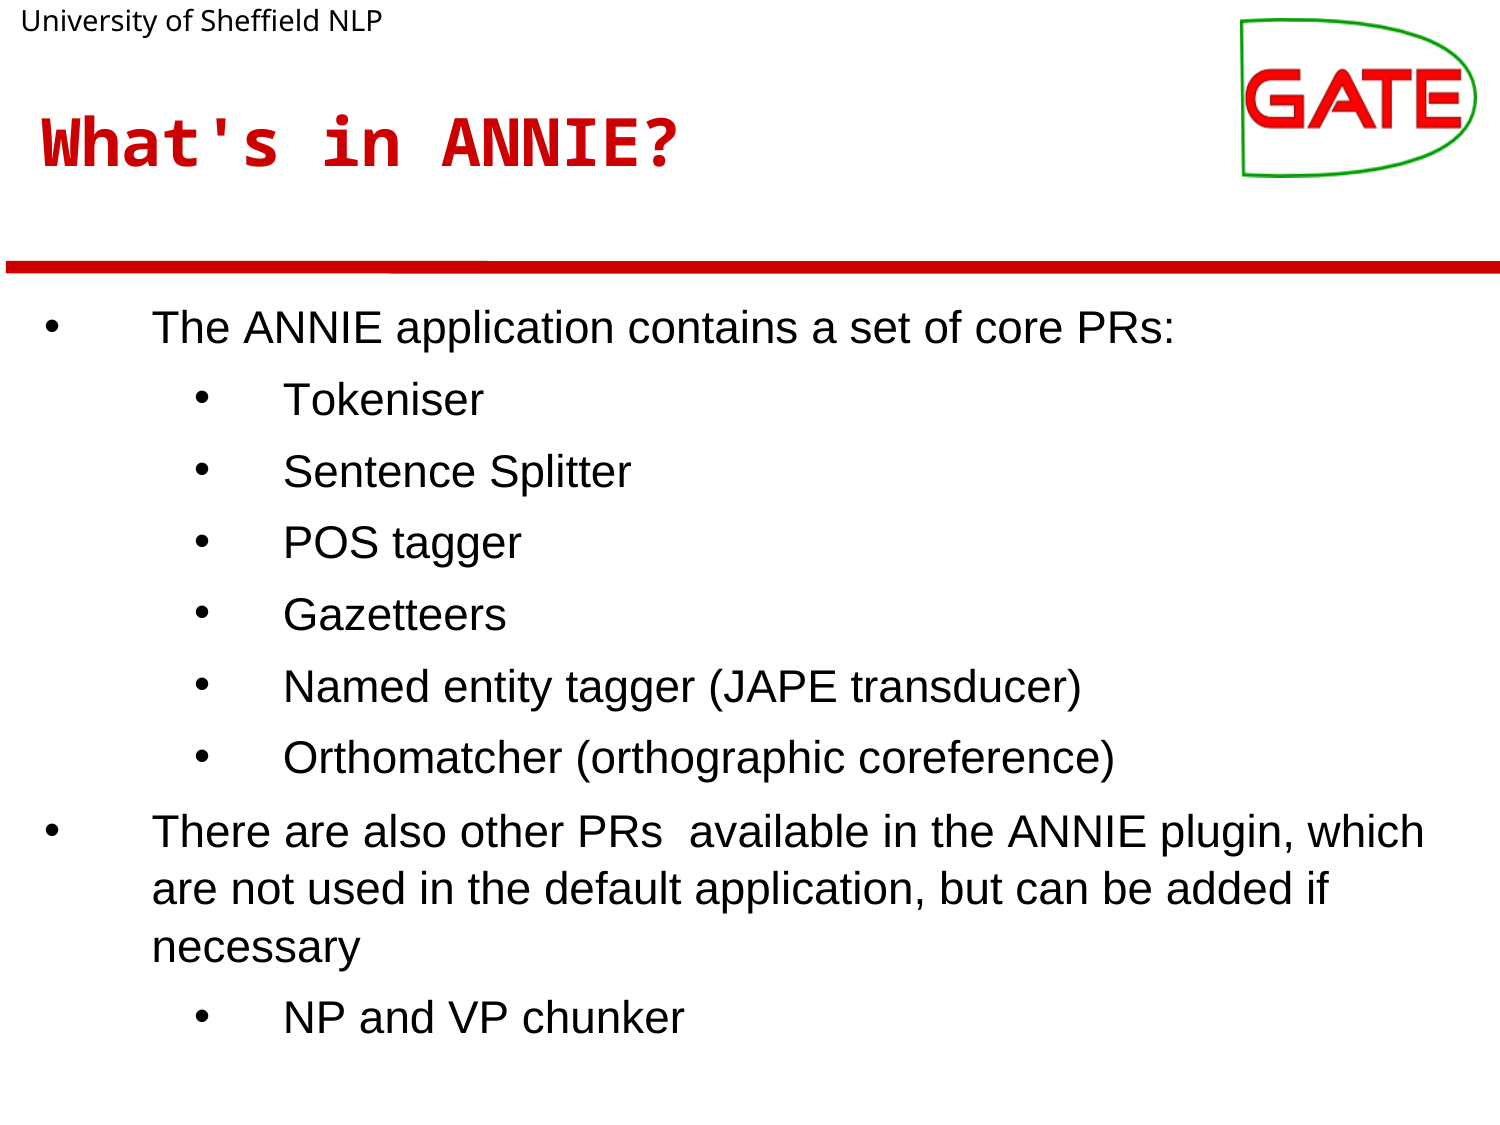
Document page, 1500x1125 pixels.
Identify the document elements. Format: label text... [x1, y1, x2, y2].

picture [1240, 18, 1477, 178]
text_box The ANNIE application contains a set of core PRs: Tokeniser Sentence Splitter POS tagger Gazetteers Named entity tagger (JAPE transducer) Orthomatcher (orthographic coreference) There are also other PRs available in the ANNIE plugin, which are not used in the default application, but can be added if necessary NP and VP chunker [29, 288, 1477, 1125]
text_box What's in ANNIE? [41, 66, 1388, 221]
